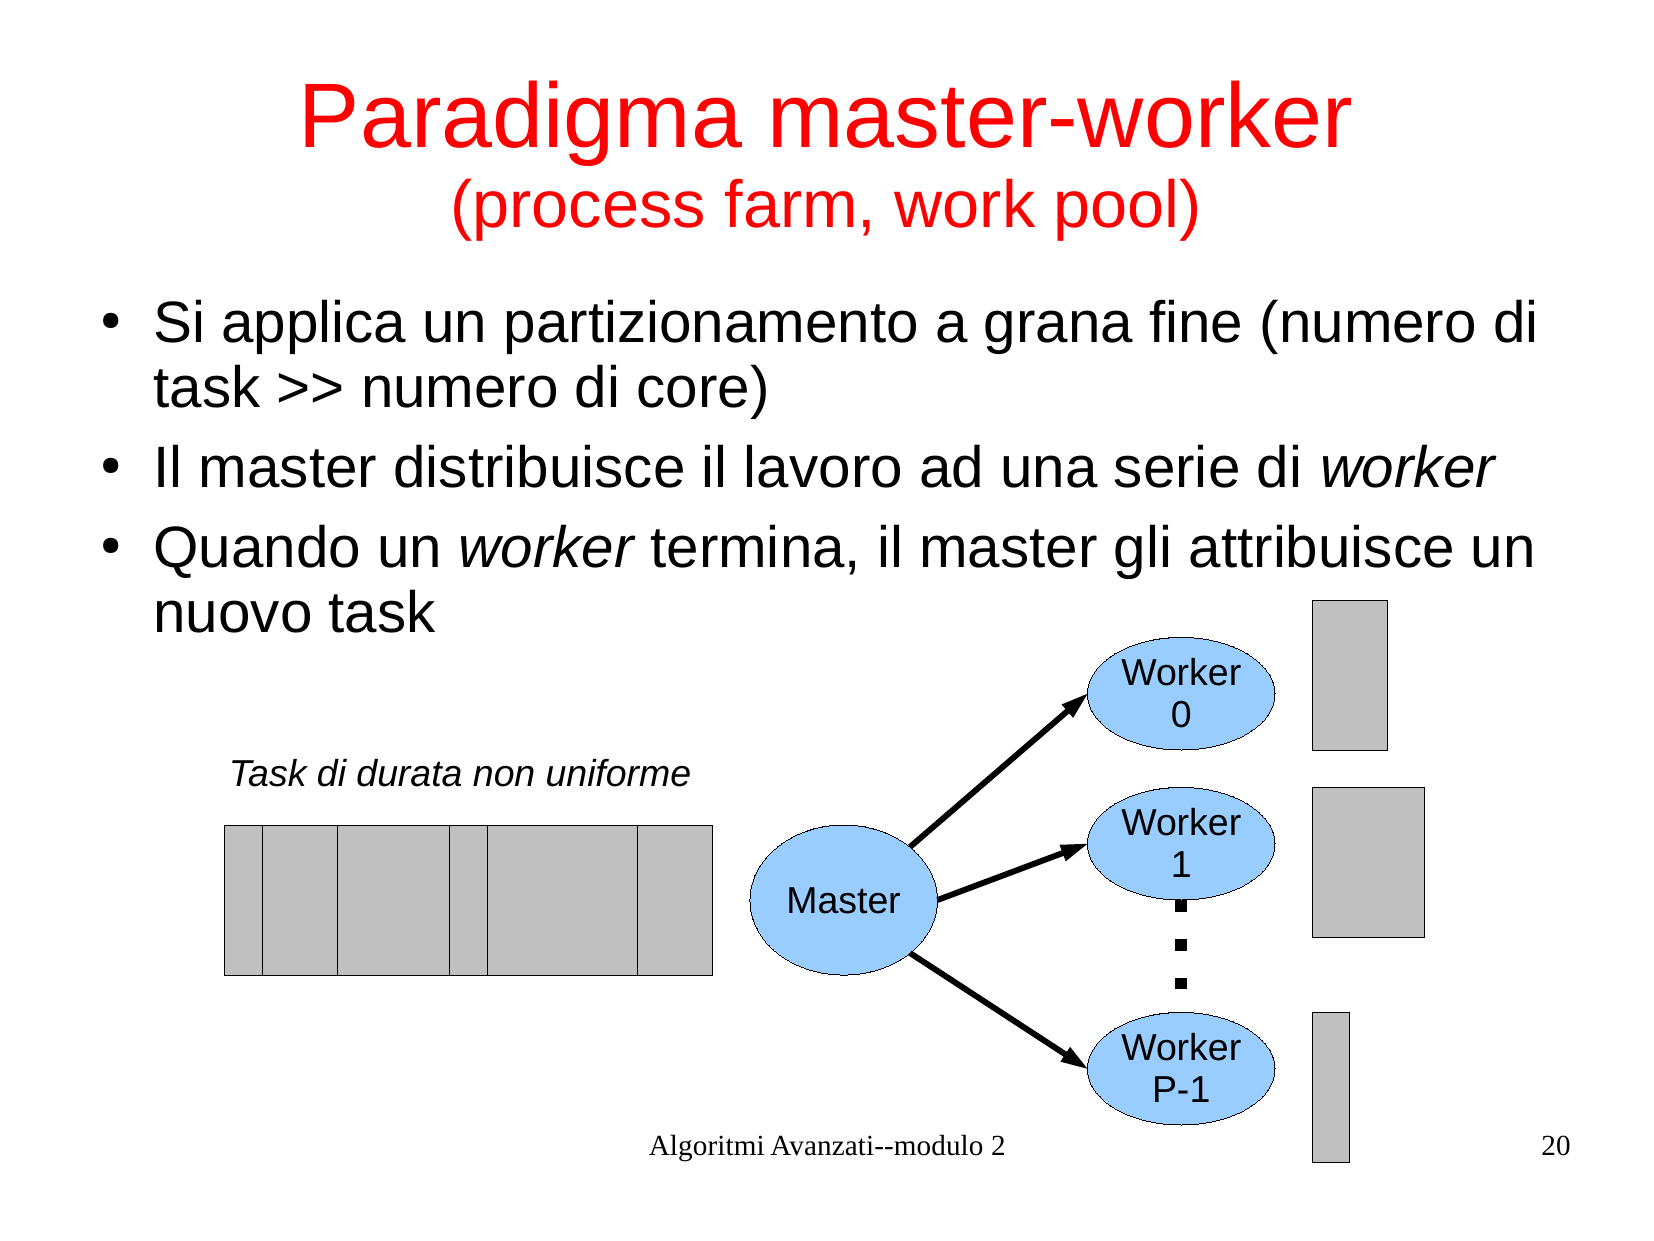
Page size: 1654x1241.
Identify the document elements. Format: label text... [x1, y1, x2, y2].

text_box Worker 1 [1087, 787, 1276, 900]
list Si applica un partizionamento a grana fine (numero di task >> numero di core) Il master distribuisce il lavoro ad una serie di worker Quando un worker termina, il master gli attribuisce un nuovo task [82, 290, 1571, 1109]
text_box [1312, 1012, 1350, 1163]
text_box [224, 825, 713, 976]
text_box [1312, 787, 1425, 938]
title Paradigma master-worker (process farm, work pool) [82, 49, 1571, 257]
text_box Worker P-1 [1087, 1012, 1276, 1126]
text_box [1312, 600, 1388, 751]
text_box Task di durata non uniforme [211, 742, 710, 806]
text_box Worker 0 [1087, 637, 1276, 751]
text_box Master [749, 825, 938, 976]
